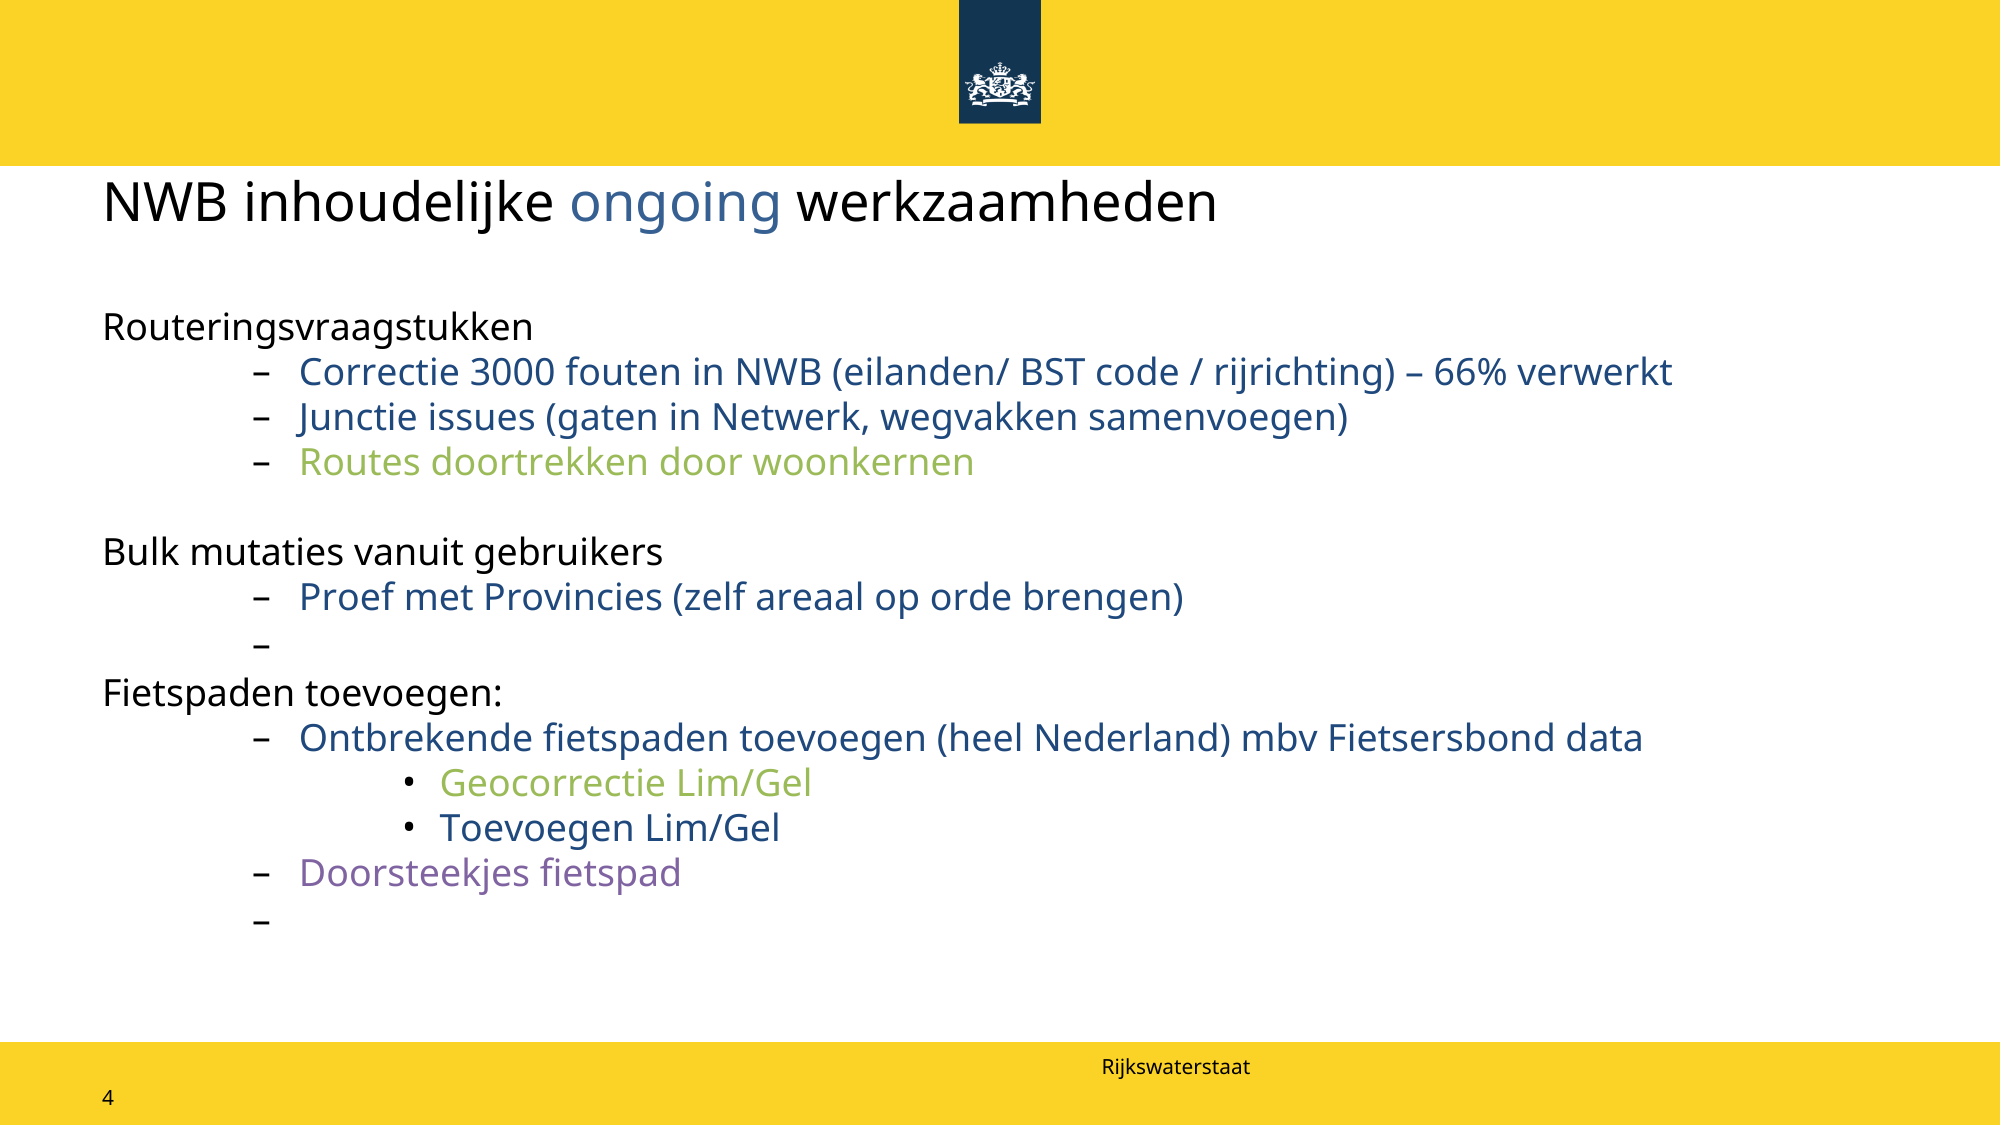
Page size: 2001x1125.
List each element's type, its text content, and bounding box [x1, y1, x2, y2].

list Routeringsvraagstukken Correctie 3000 fouten in NWB (eilanden/ BST code / rijrichting) – 66% verwerkt Junctie issues (gaten in Netwerk, wegvakken samenvoegen) Routes doortrekken door woonkernen Bulk mutaties vanuit gebruikers Proef met Provincies (zelf areaal op orde brengen) Fietspaden toevoegen: Ontbrekende fietspaden toevoegen (heel Nederland) mbv Fietsersbond data Geocorrectie Lim/Gel Toevoegen Lim/Gel Doorsteekjes fietspad [102, 302, 1940, 1019]
text_box 4 [102, 1084, 519, 1105]
title NWB inhoudelijke ongoing werkzaamheden [102, 162, 1940, 244]
